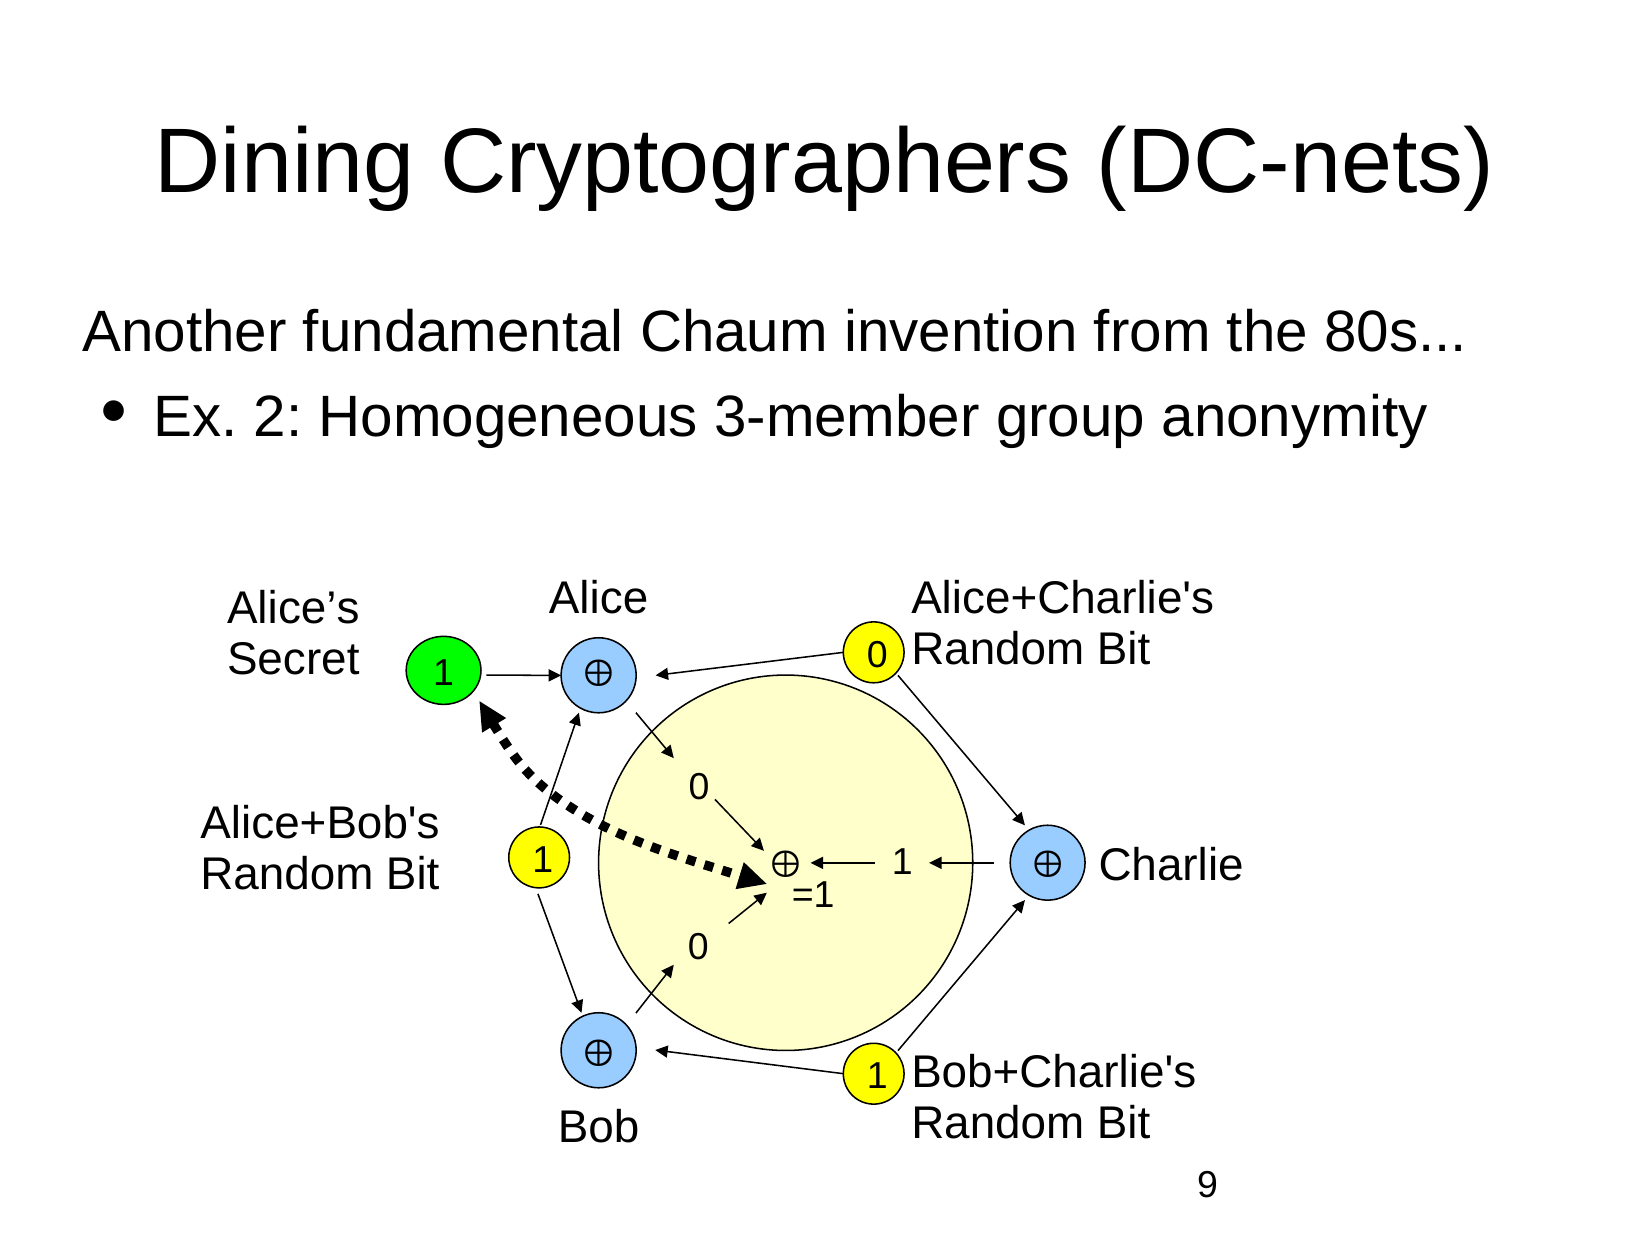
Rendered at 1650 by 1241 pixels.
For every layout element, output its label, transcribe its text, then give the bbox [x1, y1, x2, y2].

text_box 1 [406, 636, 482, 705]
text_box  [1010, 823, 1086, 901]
text_box [652, 675, 973, 1051]
text_box 0 [673, 914, 728, 975]
text_box [598, 732, 754, 993]
text_box Charlie [1086, 829, 1310, 901]
text_box 1 [843, 1043, 905, 1105]
text_box 0 [843, 621, 905, 683]
title Dining Cryptographers (DC-nets) [82, 57, 1568, 249]
text_box Alice’s Secret [213, 573, 407, 700]
text_box Bob+Charlie's Random Bit [897, 1036, 1310, 1163]
text_box  [561, 633, 637, 710]
list Another fundamental Chaum invention from the 80s... Ex. 2: Homogeneous 3-member group anonymity [82, 289, 1568, 469]
text_box 0 [673, 754, 728, 816]
text_box Alice+Bob's Random Bit [187, 787, 524, 915]
text_box  [748, 823, 823, 901]
text_box  [774, 853, 784, 863]
text_box  [561, 1012, 637, 1090]
text_box Alice+Charlie's Random Bit [897, 562, 1310, 690]
text_box Bob [486, 1092, 712, 1163]
text_box 1 [524, 826, 570, 888]
text_box =1 [777, 862, 869, 924]
text_box 1 [877, 829, 932, 891]
text_box Alice [486, 562, 711, 634]
text_box  [786, 853, 796, 862]
